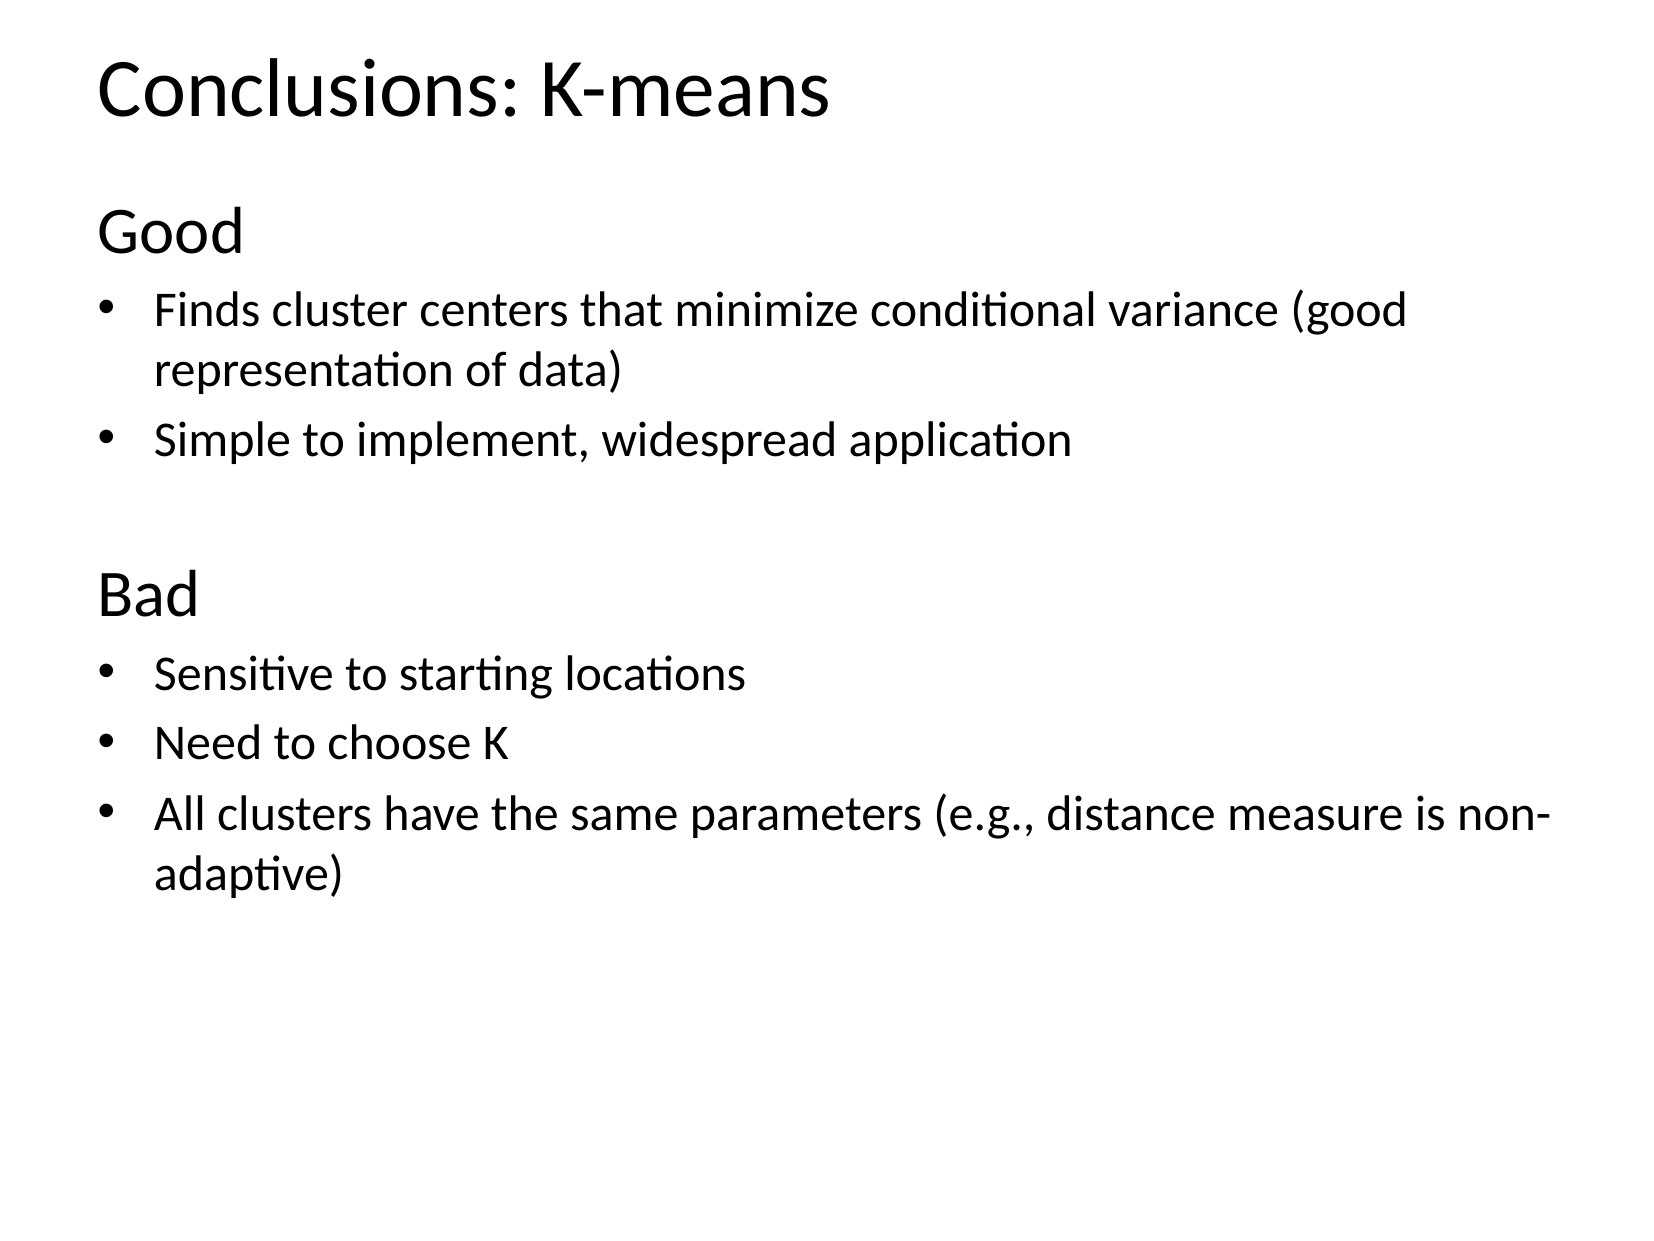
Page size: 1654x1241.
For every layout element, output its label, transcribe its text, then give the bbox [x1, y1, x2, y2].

list Good Finds cluster centers that minimize conditional variance (good representation of data) Simple to implement, widespread application Bad Sensitive to starting locations Need to choose K All clusters have the same parameters (e.g., distance measure is non-adaptive) [82, 179, 1571, 1108]
title Conclusions: K-means [82, 0, 1571, 166]
